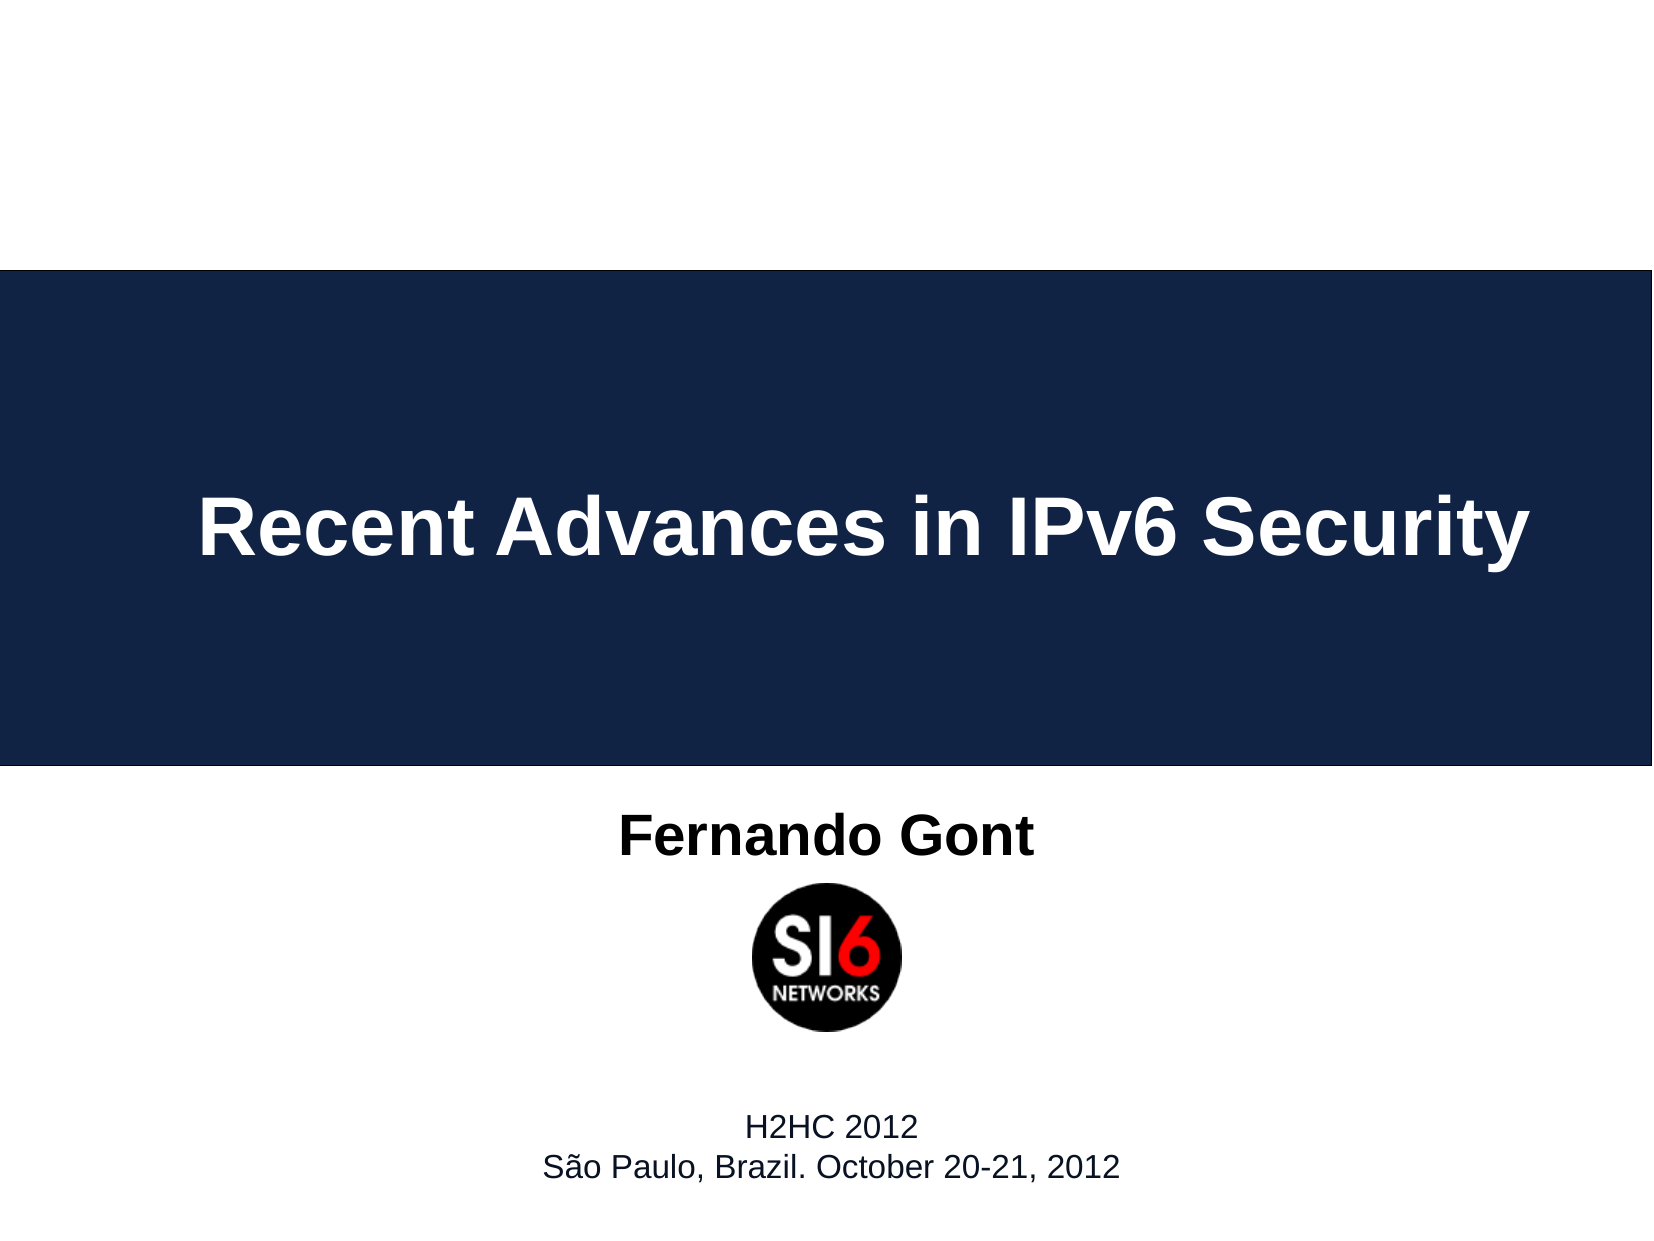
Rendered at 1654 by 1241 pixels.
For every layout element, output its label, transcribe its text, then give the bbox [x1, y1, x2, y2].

list H2HC 2012 São Paulo, Brazil. October 20-21, 2012 [331, 1108, 1262, 1214]
picture [752, 883, 902, 1032]
list Recent Advances in IPv6 Security [67, 480, 1591, 601]
